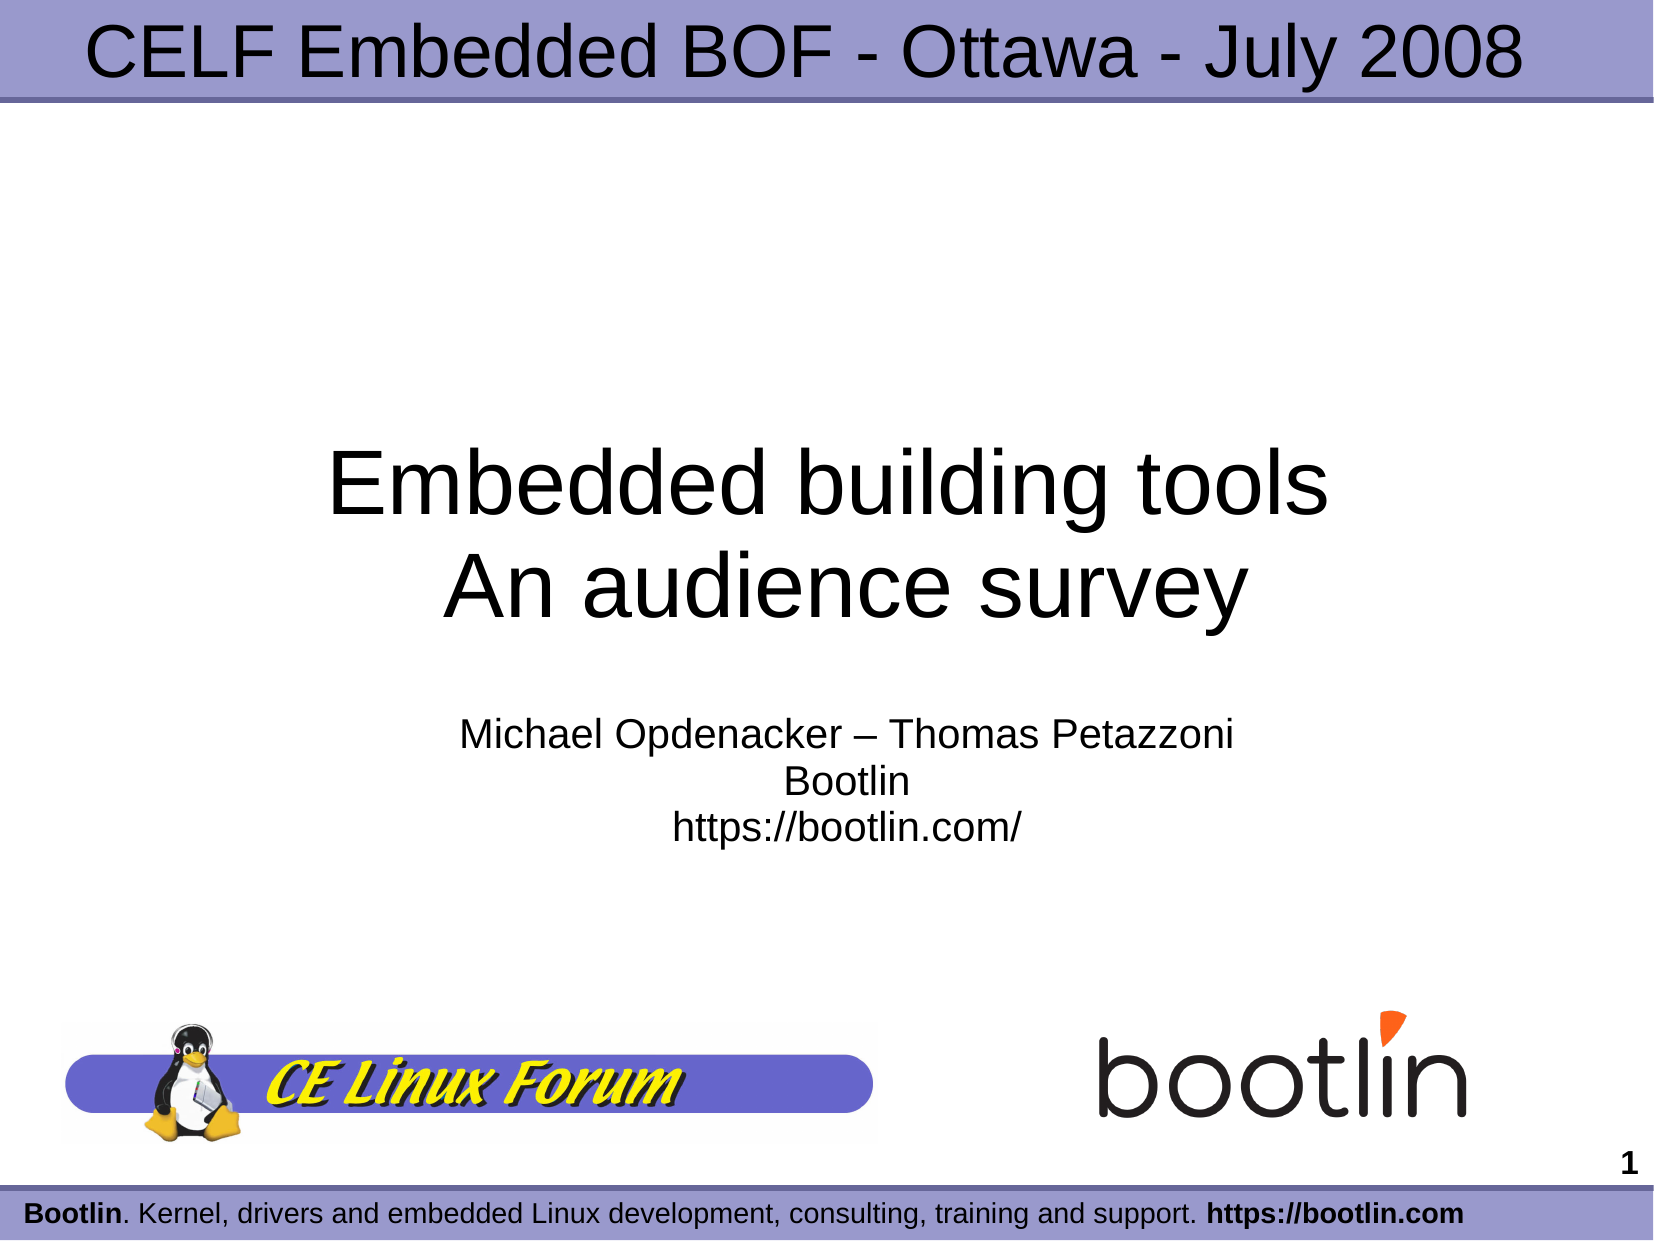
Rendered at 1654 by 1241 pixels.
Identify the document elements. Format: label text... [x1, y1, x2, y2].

subtitle Embedded building tools An audience survey Michael Opdenacker – Thomas Petazzoni Bootlin https://bootlin.com/ [105, 216, 1518, 1066]
picture [61, 1022, 878, 1144]
picture [1060, 987, 1505, 1157]
title CELF Embedded BOF - Ottawa - July 2008 [60, 4, 1551, 98]
